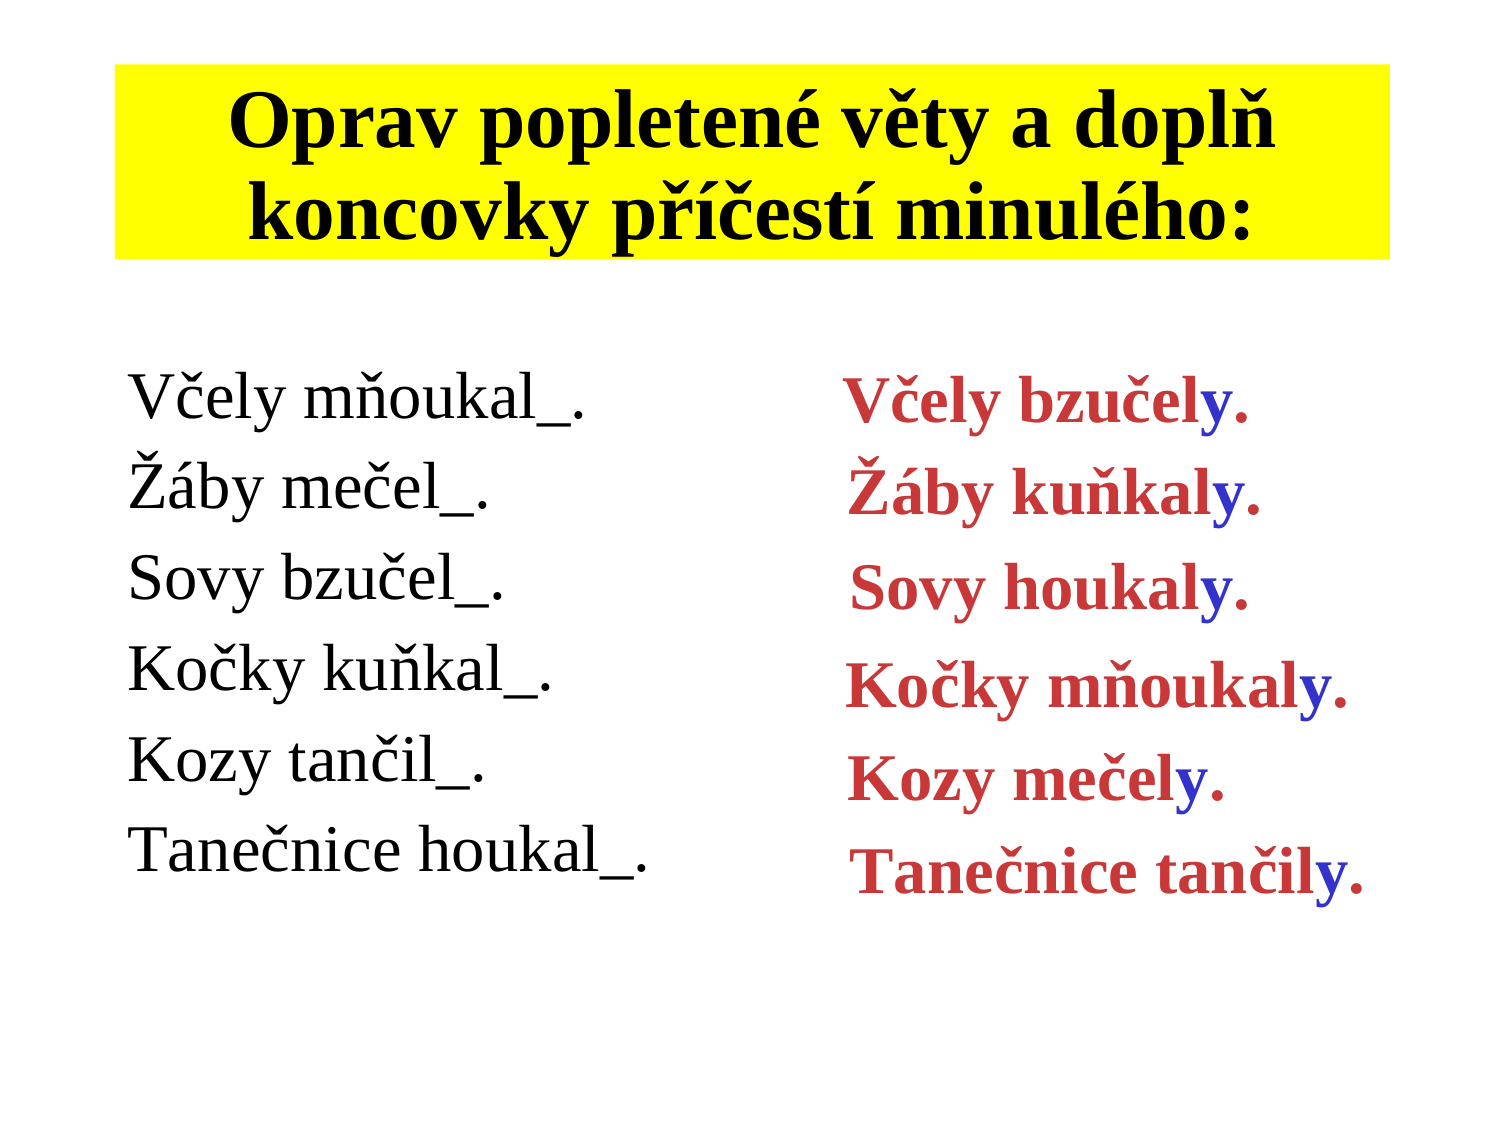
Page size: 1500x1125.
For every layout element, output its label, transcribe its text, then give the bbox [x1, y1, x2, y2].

text_box Kočky mňoukaly. [830, 640, 1500, 730]
title Oprav popletené věty : [114, 64, 1390, 71]
list Včely mňoukal_. Žáby mečel_. Sovy bzučel_. Kočky kuňkal_. Kozy tančil_. Tanečnice houkal_. [112, 350, 1388, 1000]
text_box Tanečnice tančily. [834, 826, 1499, 916]
text_box Oprav popletené věty a doplň koncovky příčestí minulého: [114, 71, 1390, 259]
text_box Kozy mečely. [832, 732, 1438, 823]
text_box Včely bzučely. [827, 355, 1266, 446]
text_box Žáby kuňkaly. [832, 447, 1480, 537]
text_box Sovy houkaly. [834, 542, 1426, 633]
